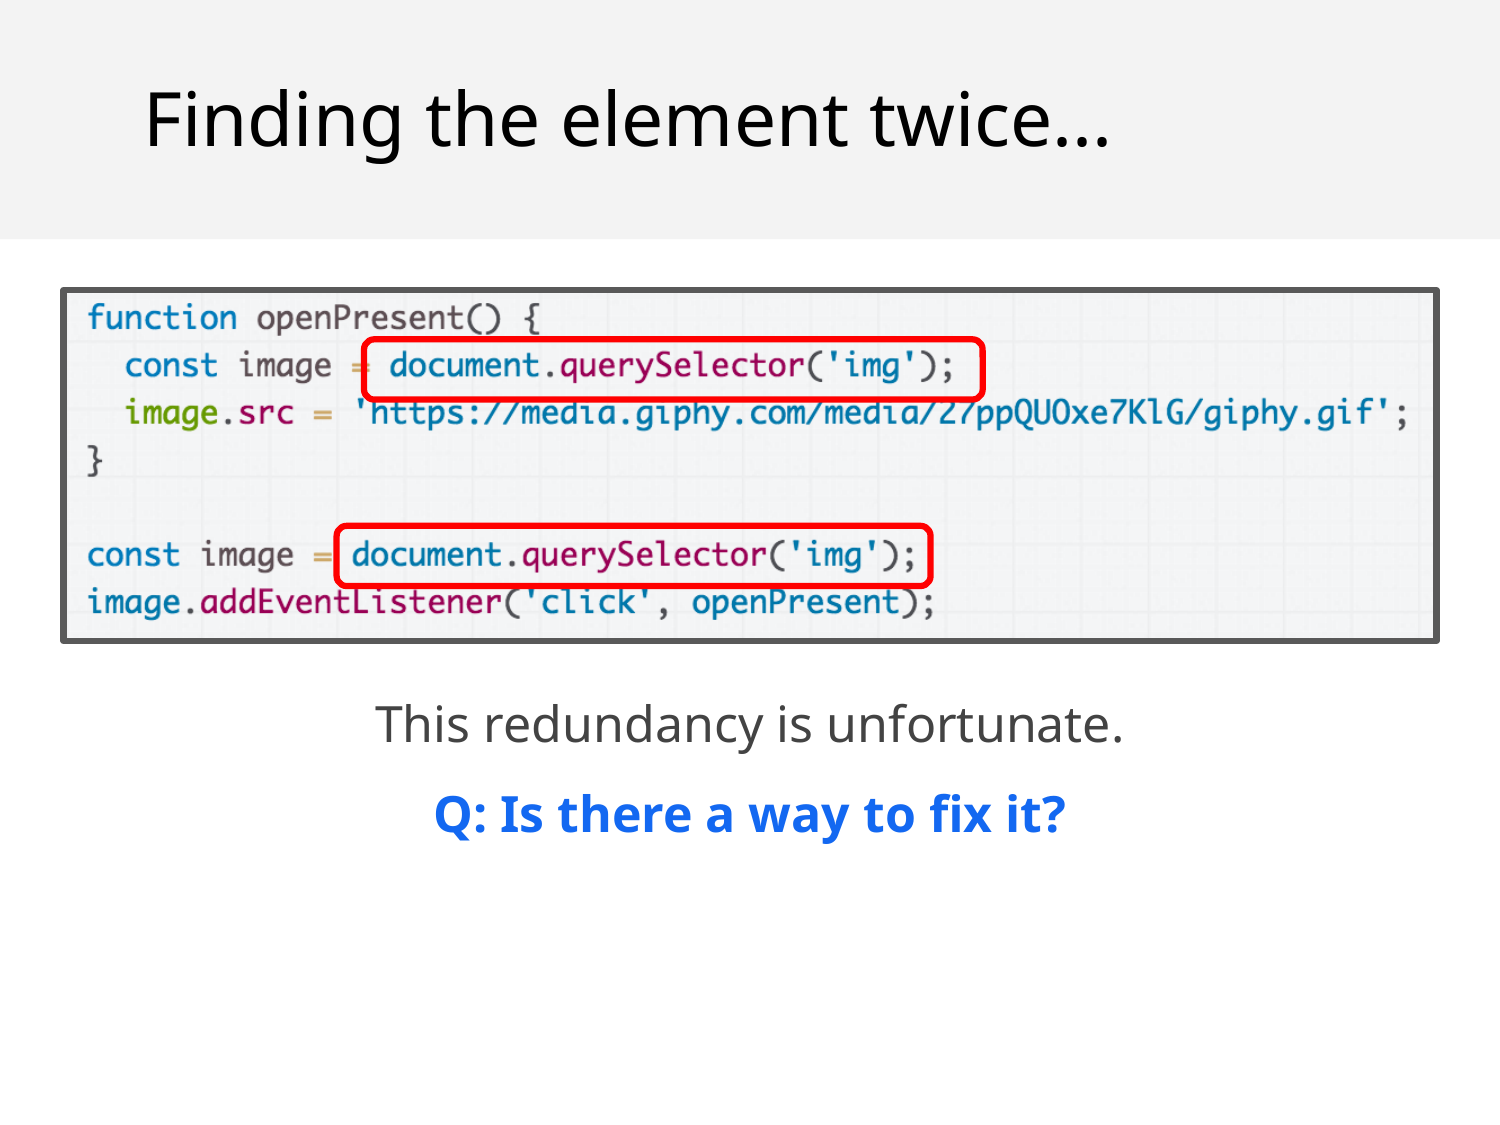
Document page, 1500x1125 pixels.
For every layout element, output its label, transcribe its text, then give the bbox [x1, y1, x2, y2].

title Finding the element twice... [128, 56, 1372, 183]
list This redundancy is unfortunate. Q: Is there a way to fix it? [128, 668, 1372, 904]
picture [66, 293, 1434, 638]
